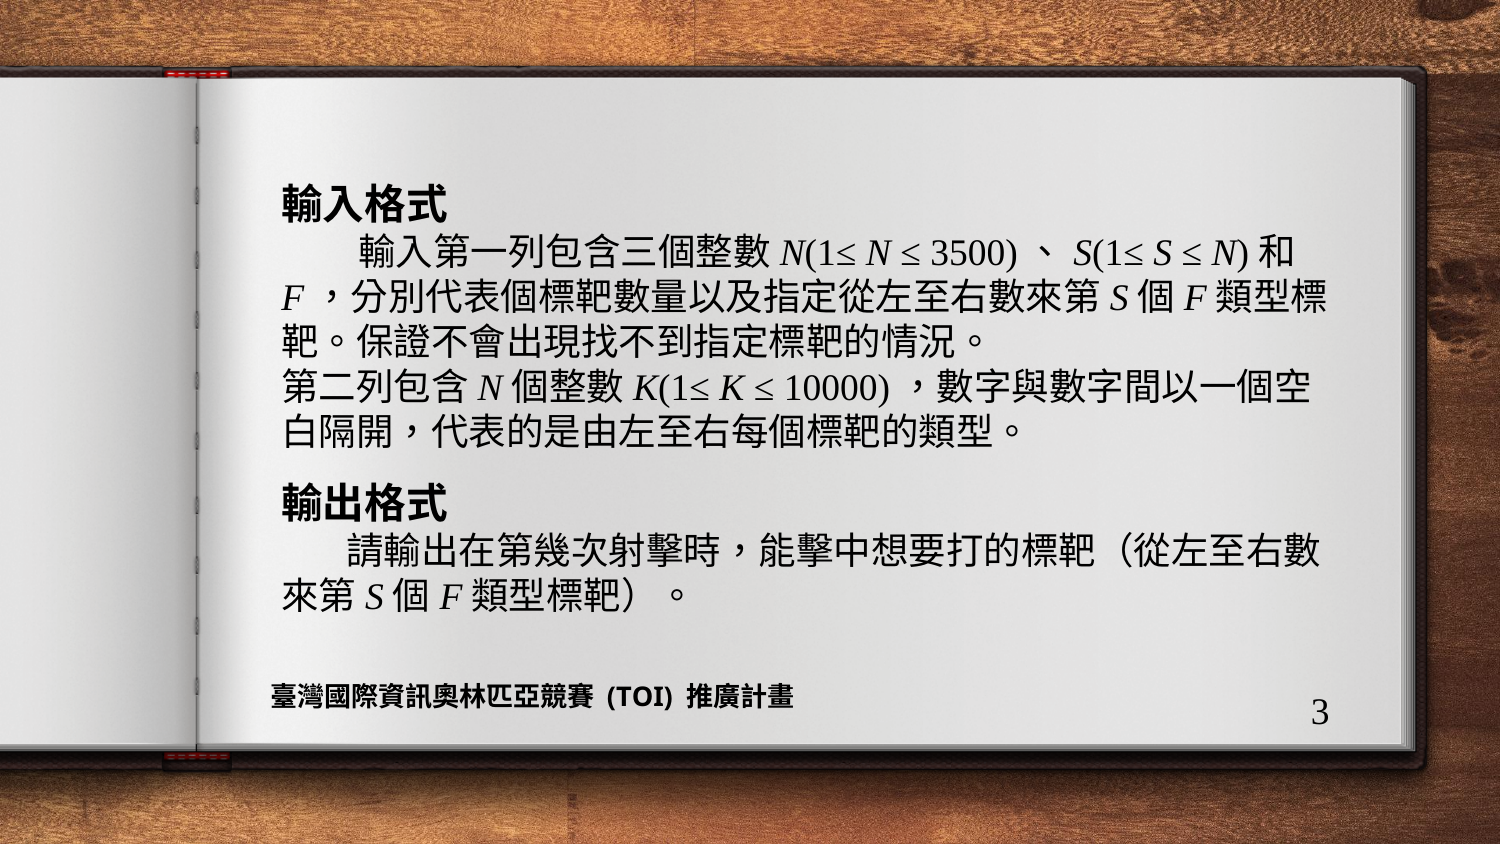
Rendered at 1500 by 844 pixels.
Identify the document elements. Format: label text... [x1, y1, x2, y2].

text_box [1295, 672, 1386, 737]
text_box 輸出格式 請輸出在第幾次射擊時，能擊中想要打的標靶（從左至右數來第S個F類型標靶）。 [266, 470, 1368, 625]
text_box 輸入格式 輸入第一列包含三個整數N(1≤ N ≤ 3500)、S(1≤ S ≤ N)和F，分別代表個標靶數量以及指定從左至右數來第S個F類型標靶。保證不會出現找不到指定標靶的情況。 第二列包含N個整數K(1≤ K ≤ 10000)，數字與數字間以一個空白隔開，代表的是由左至右每個標靶的類型。 [266, 171, 1356, 461]
